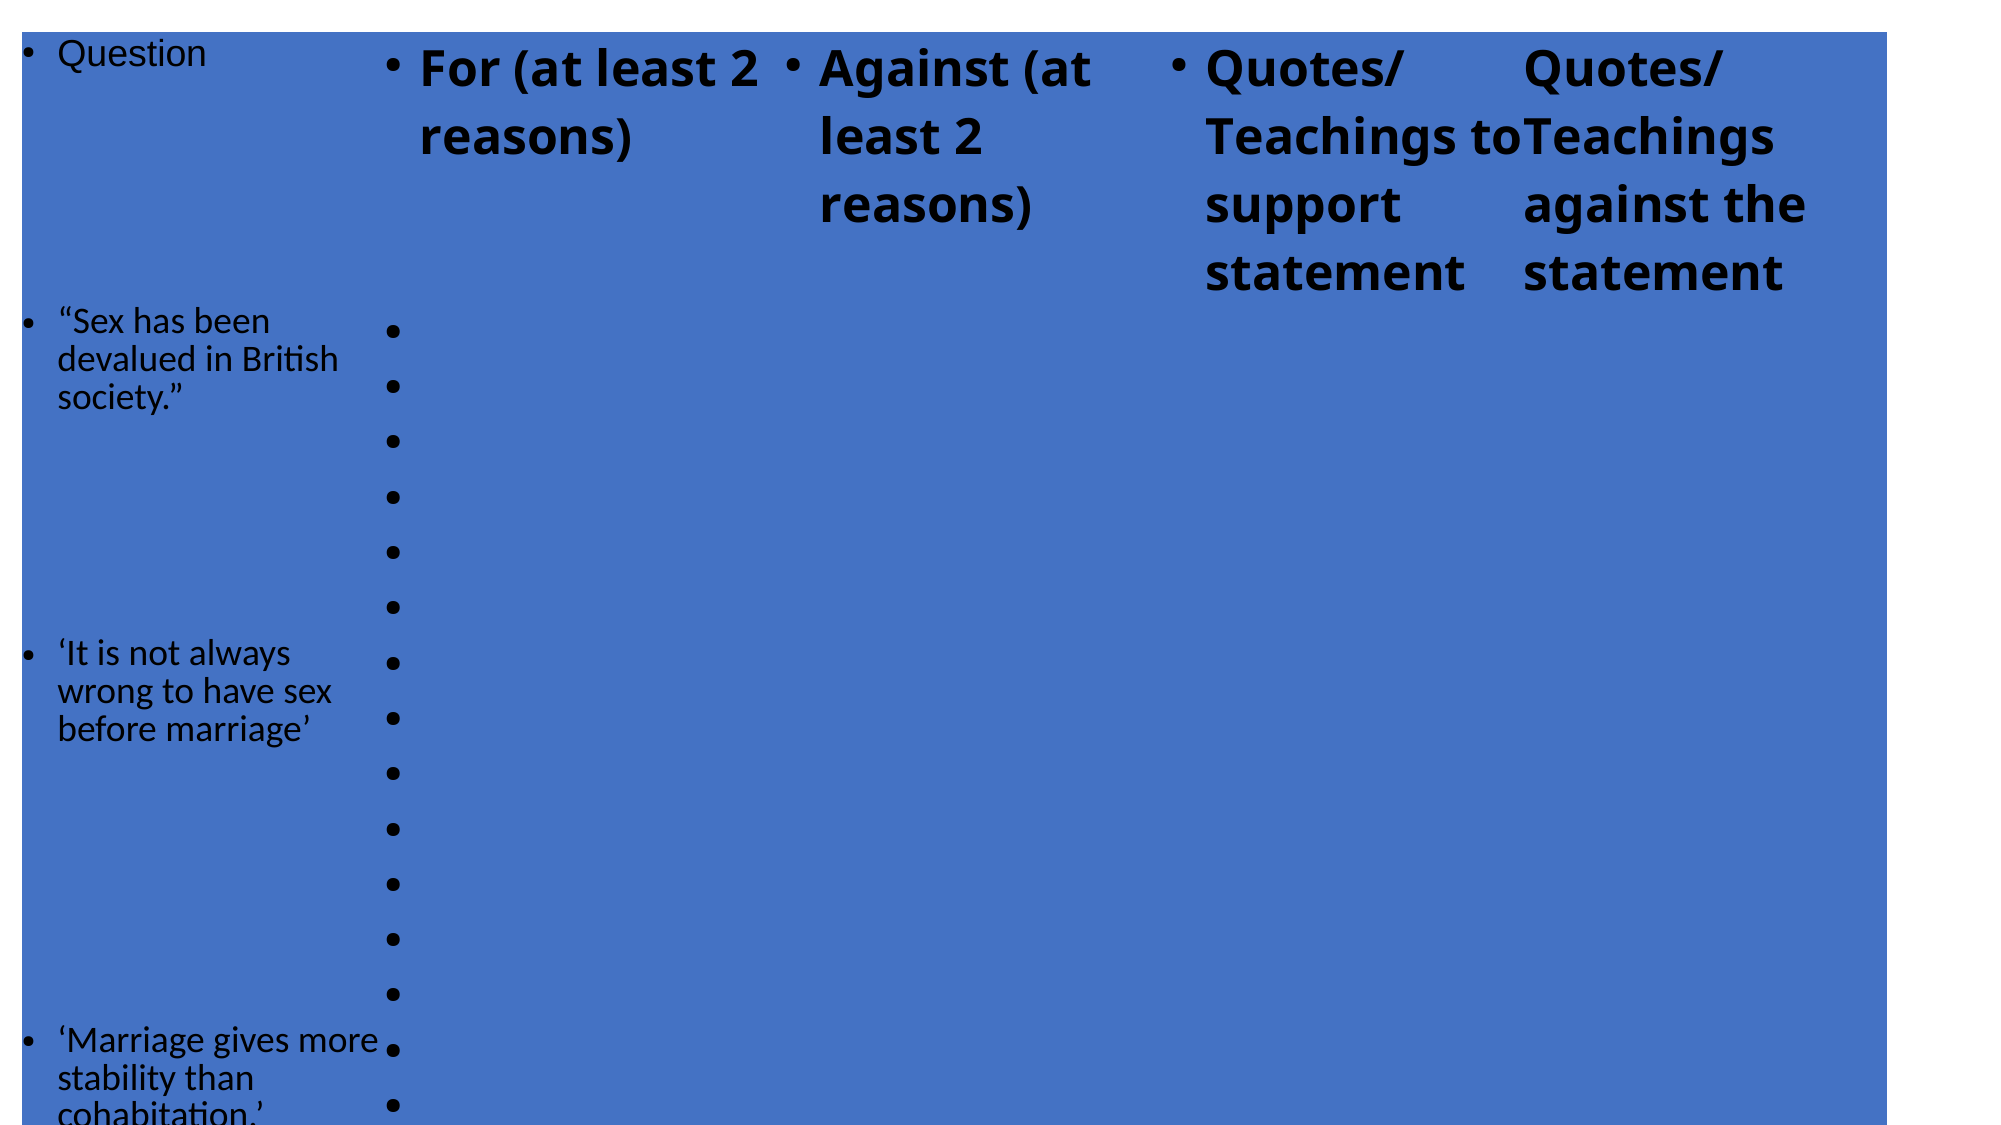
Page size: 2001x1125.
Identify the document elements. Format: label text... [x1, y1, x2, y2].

table_cell [1170, 637, 1523, 1024]
table_header For (at least 2 reasons) [384, 32, 784, 306]
table_cell [1170, 1024, 1523, 1125]
table_cell [784, 306, 1170, 637]
table_header Quotes/Teachings against the statement [1523, 32, 1887, 306]
table_cell [384, 637, 784, 1024]
table_cell [384, 1024, 784, 1125]
table_cell ‘It is not always wrong to have sex before marriage’ [22, 637, 384, 1024]
table_cell [1170, 306, 1523, 637]
table_cell [784, 637, 1170, 1024]
table_header Against (at least 2 reasons) [784, 32, 1170, 306]
table_header Quotes/Teachings to support statement [1170, 32, 1523, 306]
table_cell ‘Marriage gives more stability than cohabitation.’ [22, 1024, 384, 1125]
table_cell “Sex has been devalued in British society.” [22, 306, 384, 637]
table_cell [1523, 1024, 1887, 1125]
table_cell [384, 306, 784, 637]
table_cell [1523, 637, 1887, 1024]
table_cell [784, 1024, 1170, 1125]
table_cell [1523, 306, 1887, 637]
table_header Question [22, 32, 384, 306]
